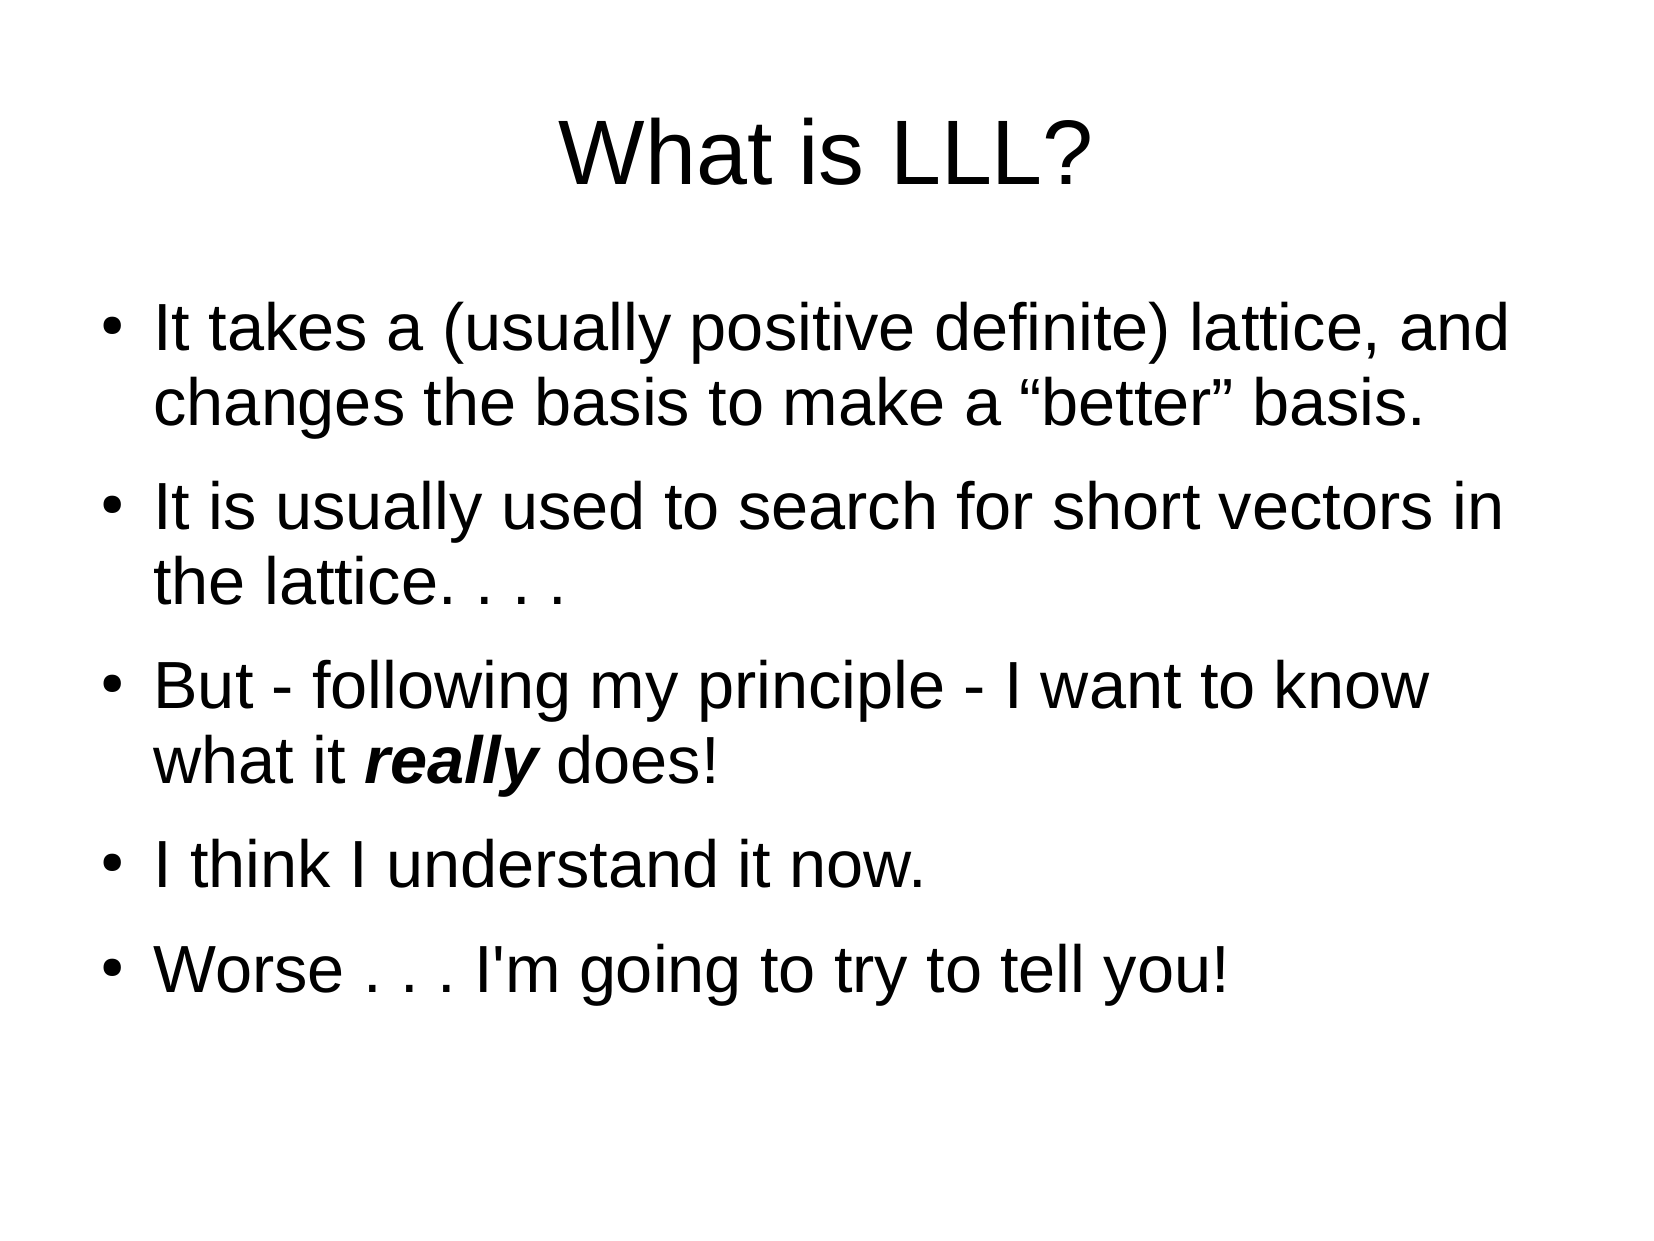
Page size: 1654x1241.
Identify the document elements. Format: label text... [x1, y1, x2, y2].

list It takes a (usually positive definite) lattice, and changes the basis to make a “better” basis. It is usually used to search for short vectors in the lattice. . . . But - following my principle - I want to know what it really does! I think I understand it now. Worse . . . I'm going to try to tell you! [82, 290, 1571, 1109]
title What is LLL? [82, 49, 1571, 257]
